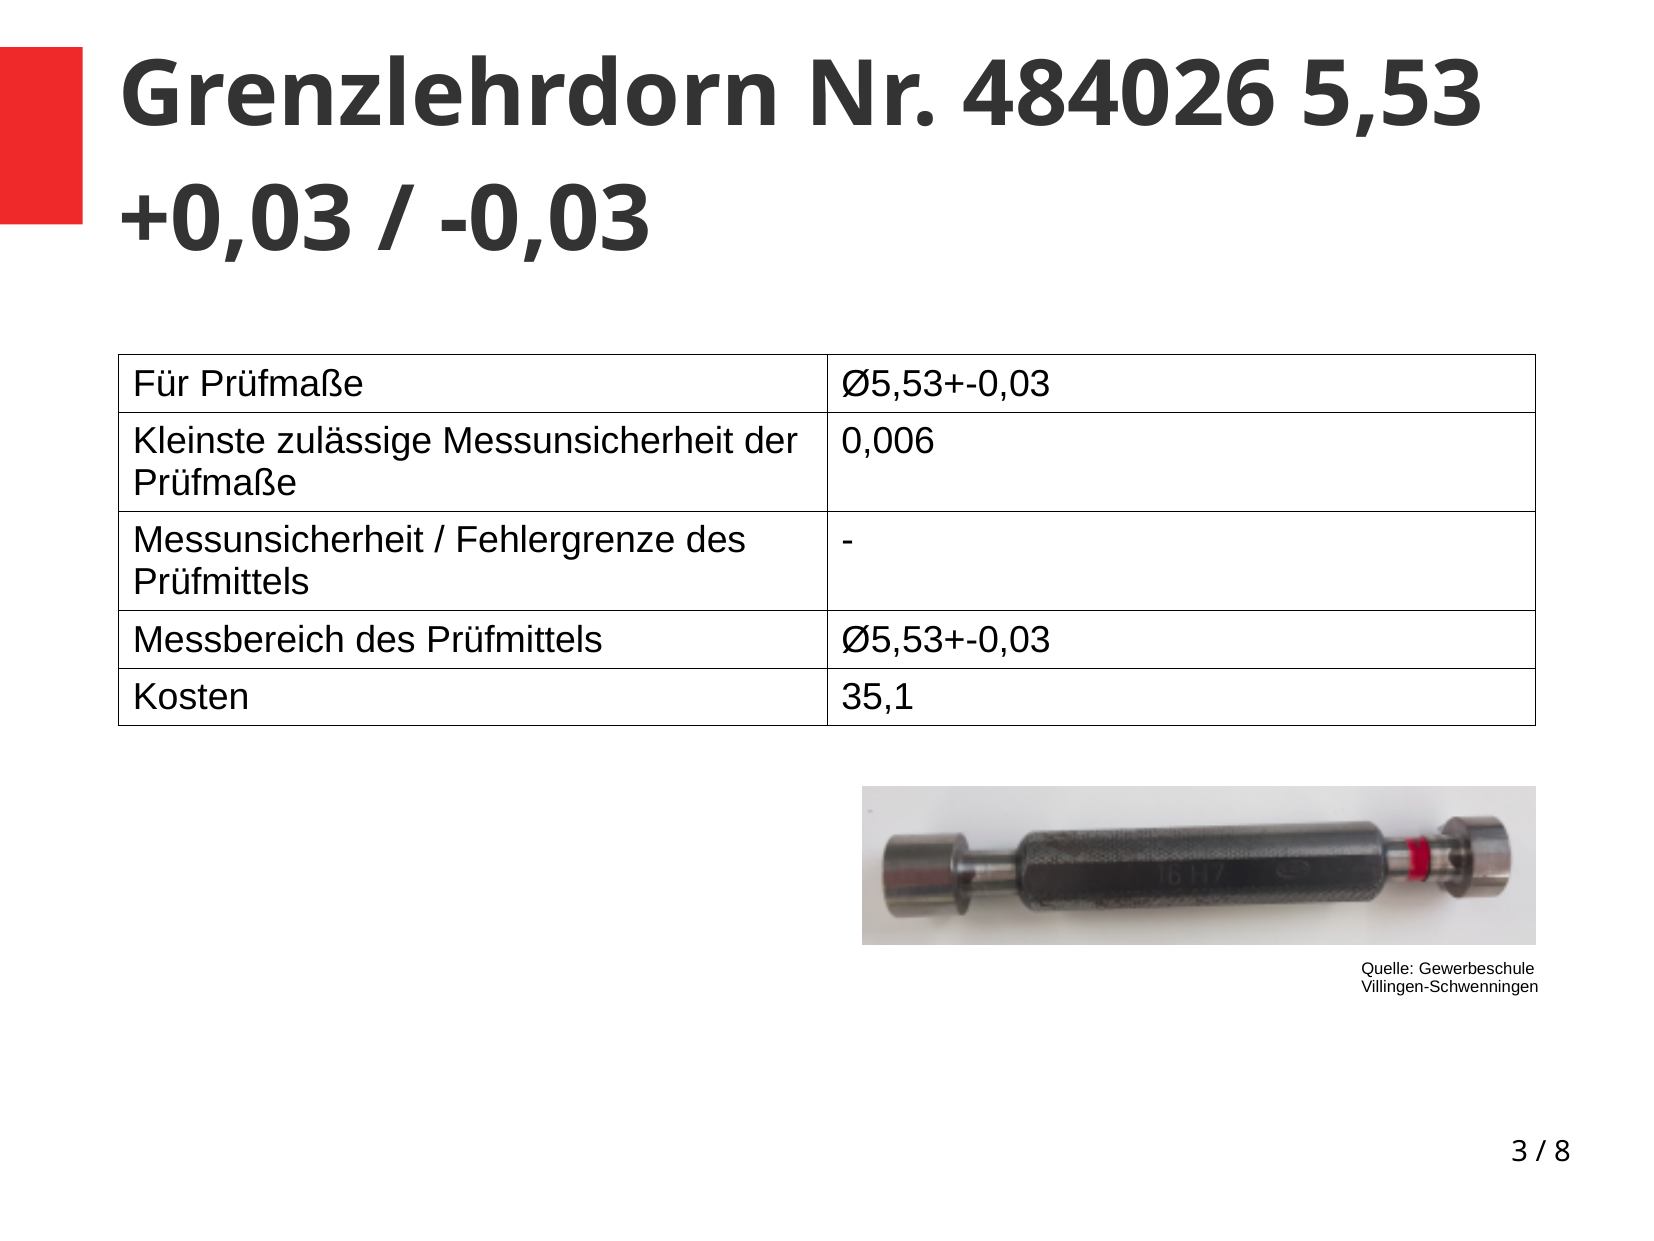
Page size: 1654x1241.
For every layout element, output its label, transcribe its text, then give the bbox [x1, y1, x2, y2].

picture [862, 786, 1536, 945]
table_cell Kosten [119, 669, 827, 725]
table_cell Messbereich des Prüfmittels [119, 611, 827, 668]
table_cell Messunsicherheit / Fehlergrenze des Prüfmittels [119, 512, 827, 610]
title Grenzlehrdorn Nr. 484026 5,53 +0,03 / -0,03 [118, 0, 1571, 314]
table_cell Kleinste zulässige Messunsicherheit der Prüfmaße [119, 413, 827, 511]
table_header Für Prüfmaße [119, 355, 827, 412]
text_box Quelle: Gewerbeschule Villingen-Schwenningen [1346, 951, 1555, 1004]
table_cell 0,006 [828, 413, 1535, 511]
table_cell Ø5,53+-0,03 [828, 611, 1535, 668]
table_cell - [828, 512, 1535, 610]
table_header Ø5,53+-0,03 [828, 355, 1535, 412]
table_cell 35,1 [828, 669, 1535, 725]
